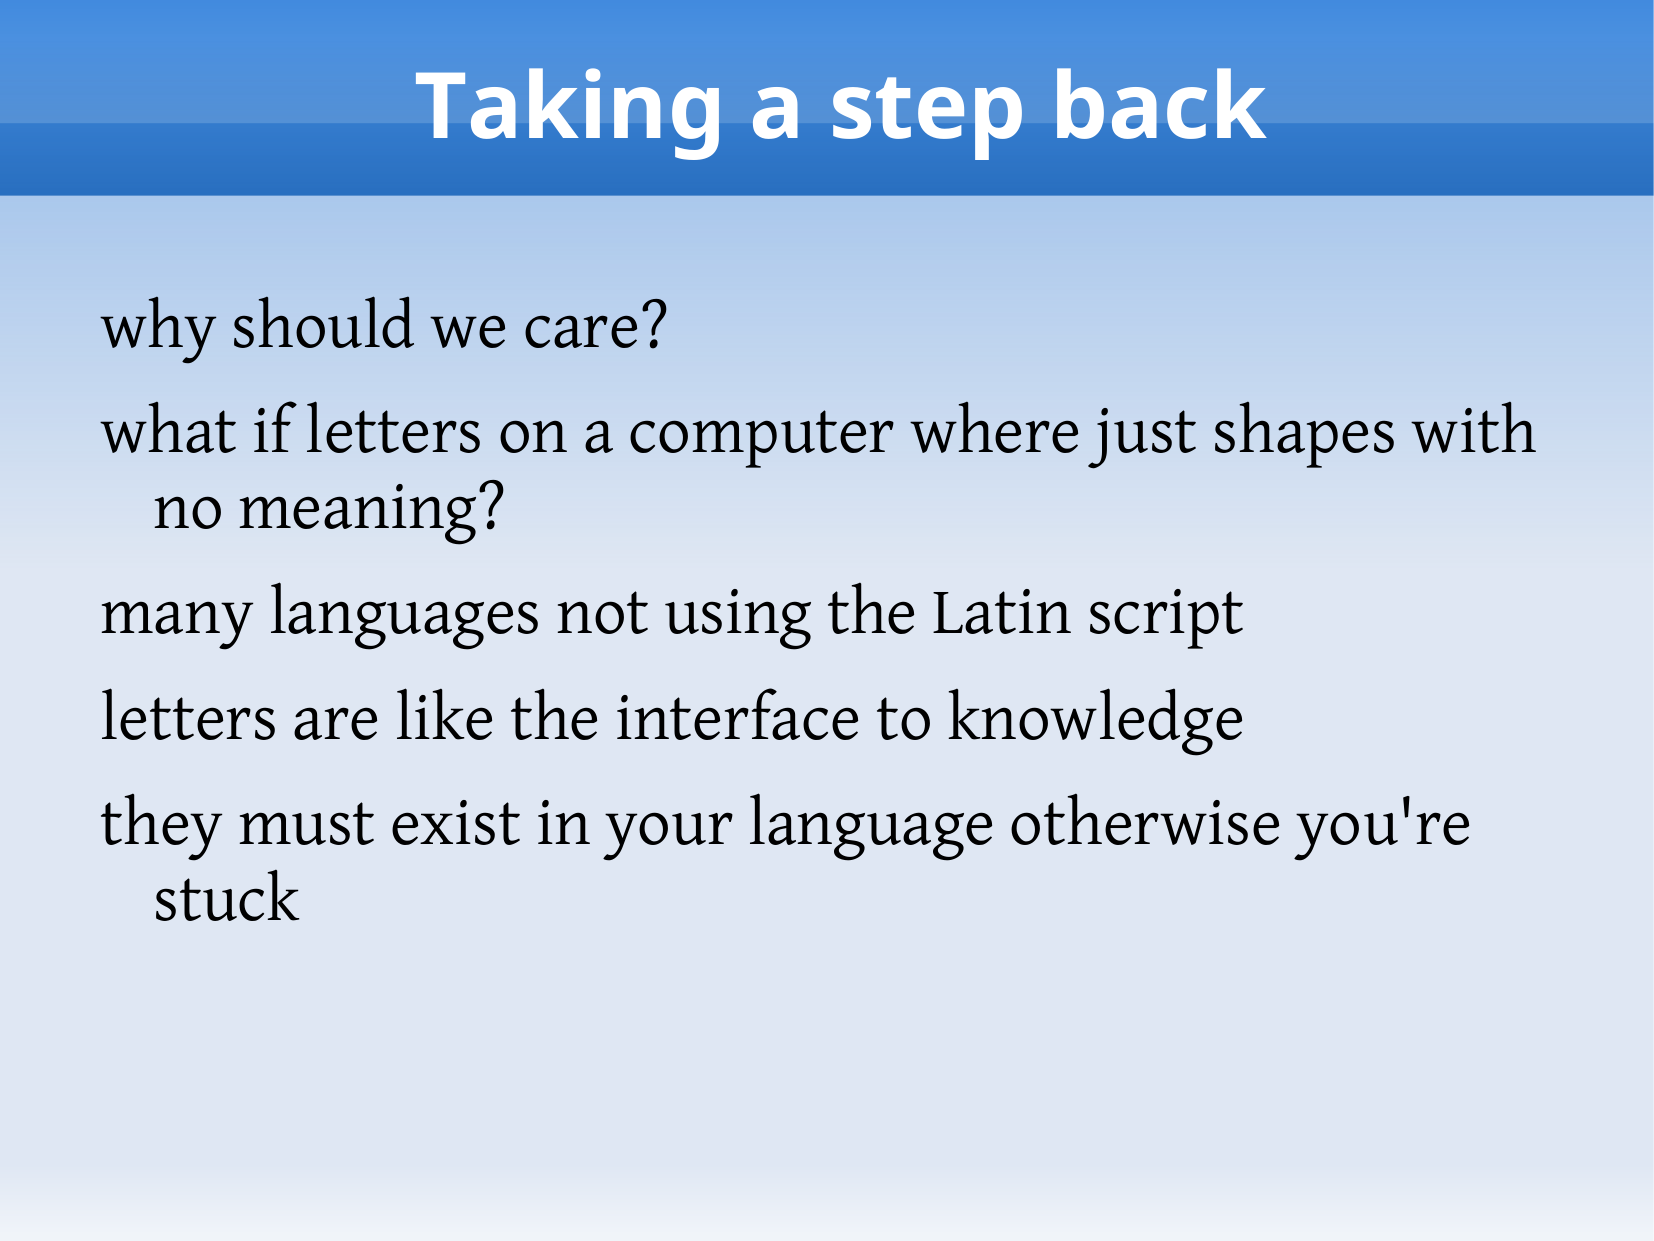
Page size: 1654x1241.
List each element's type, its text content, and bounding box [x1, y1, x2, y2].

picture [0, 0, 1654, 1241]
list why should we care? what if letters on a computer where just shapes with no meaning? many languages not using the Latin script letters are like the interface to knowledge they must exist in your language otherwise you're stuck [82, 290, 1571, 1109]
title Taking a step back [59, 29, 1625, 178]
